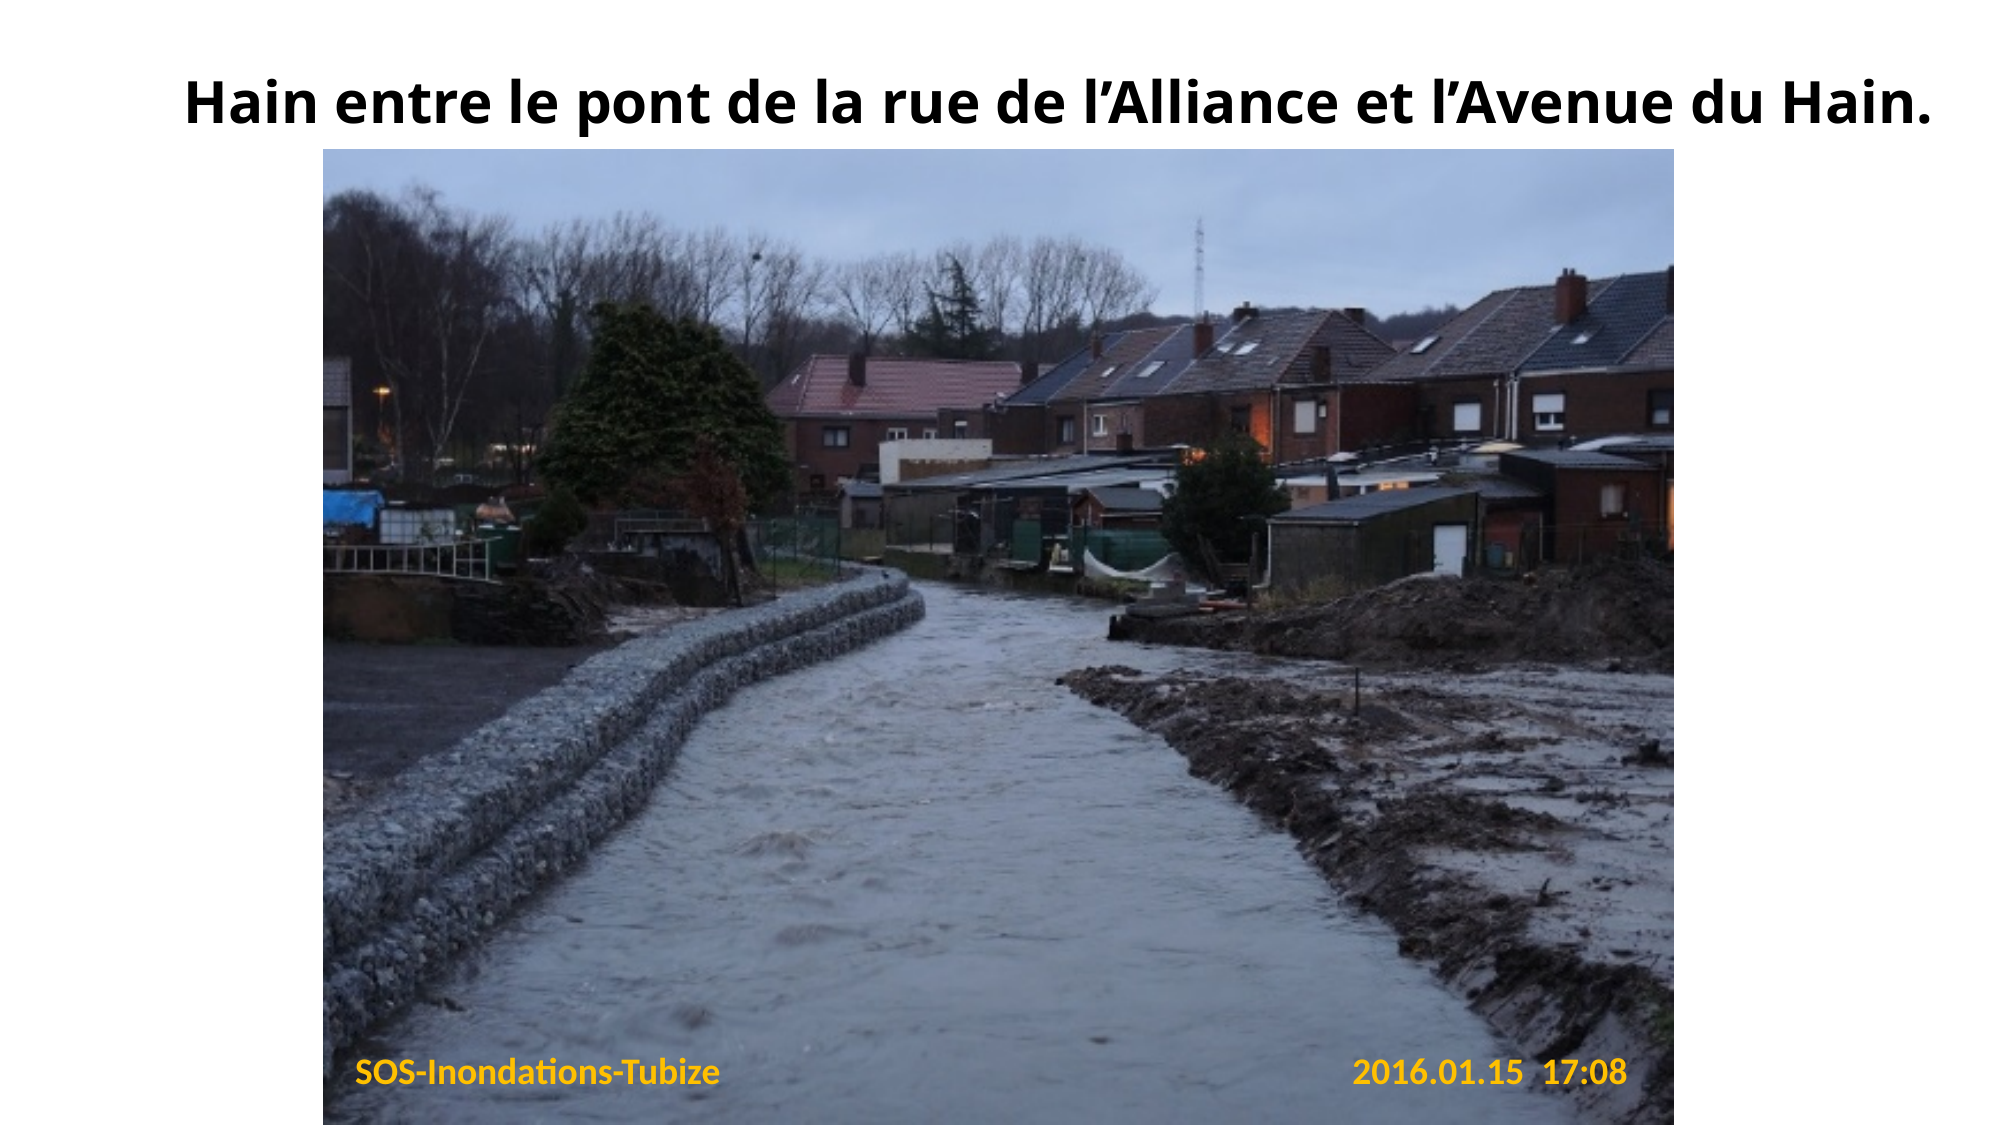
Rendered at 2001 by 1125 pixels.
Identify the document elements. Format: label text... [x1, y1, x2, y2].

picture [323, 149, 1674, 1125]
text_box 2016.01.15 17:08 [1337, 1039, 1674, 1101]
title Hain entre le pont de la rue de l’Alliance et l’Avenue du Hain. [0, 42, 2000, 167]
text_box SOS-Inondations-Tubize [340, 1039, 744, 1101]
